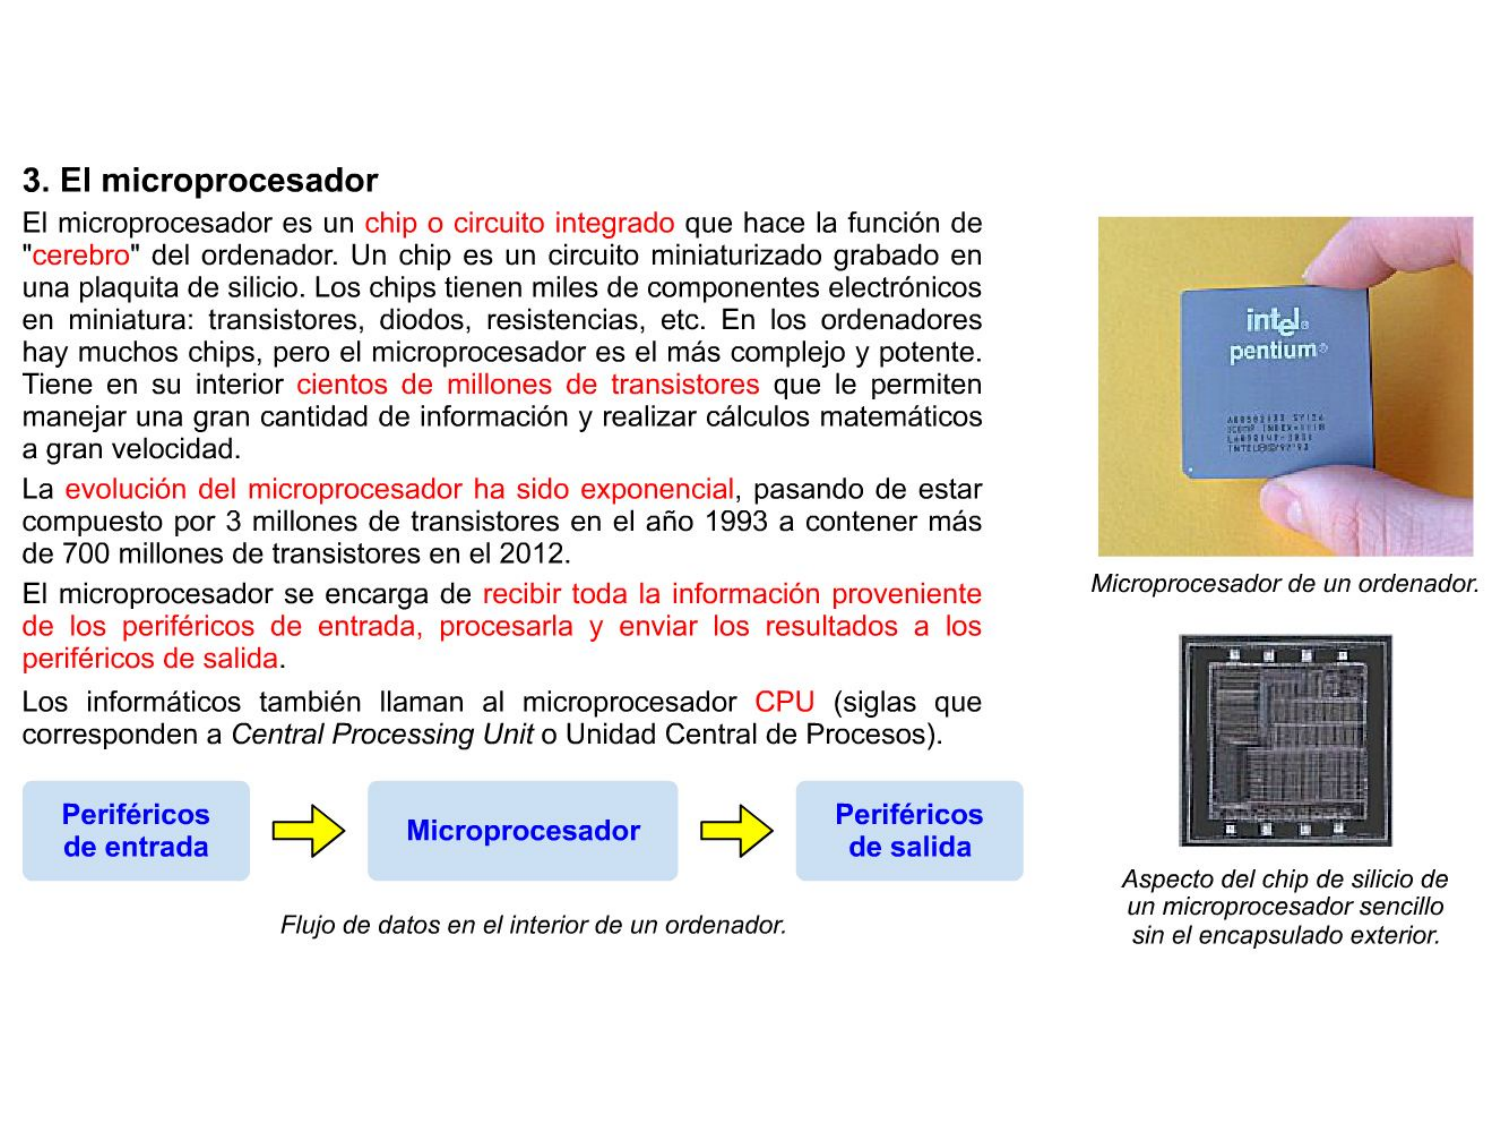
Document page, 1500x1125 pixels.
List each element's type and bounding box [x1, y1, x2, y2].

picture [0, 148, 1500, 977]
